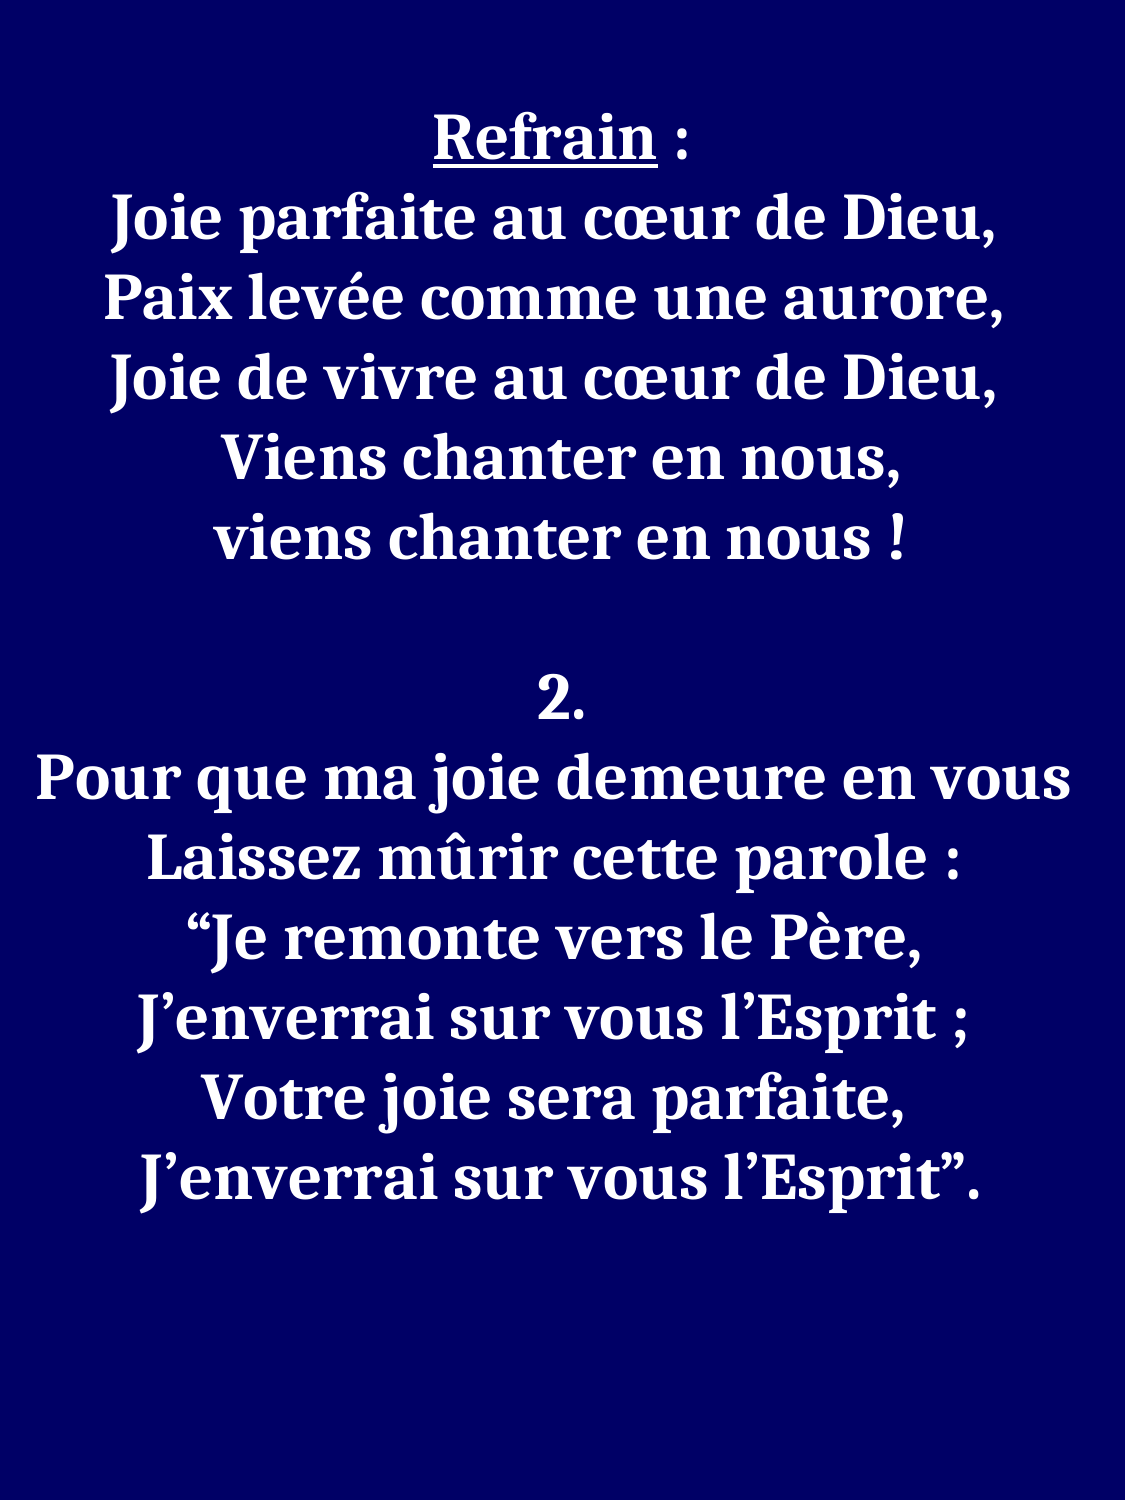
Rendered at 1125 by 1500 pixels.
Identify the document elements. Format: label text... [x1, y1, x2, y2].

text_box Refrain : Joie parfaite au cœur de Dieu, Paix levée comme une aurore, Joie de vivre au cœur de Dieu, Viens chanter en nous, viens chanter en nous ! 2. Pour que ma joie demeure en vous Laissez mûrir cette parole : “Je remonte vers le Père, J’enverrai sur vous l’Esprit ; Votre joie sera parfaite, J’enverrai sur vous l’Esprit”. [0, 85, 1125, 1500]
